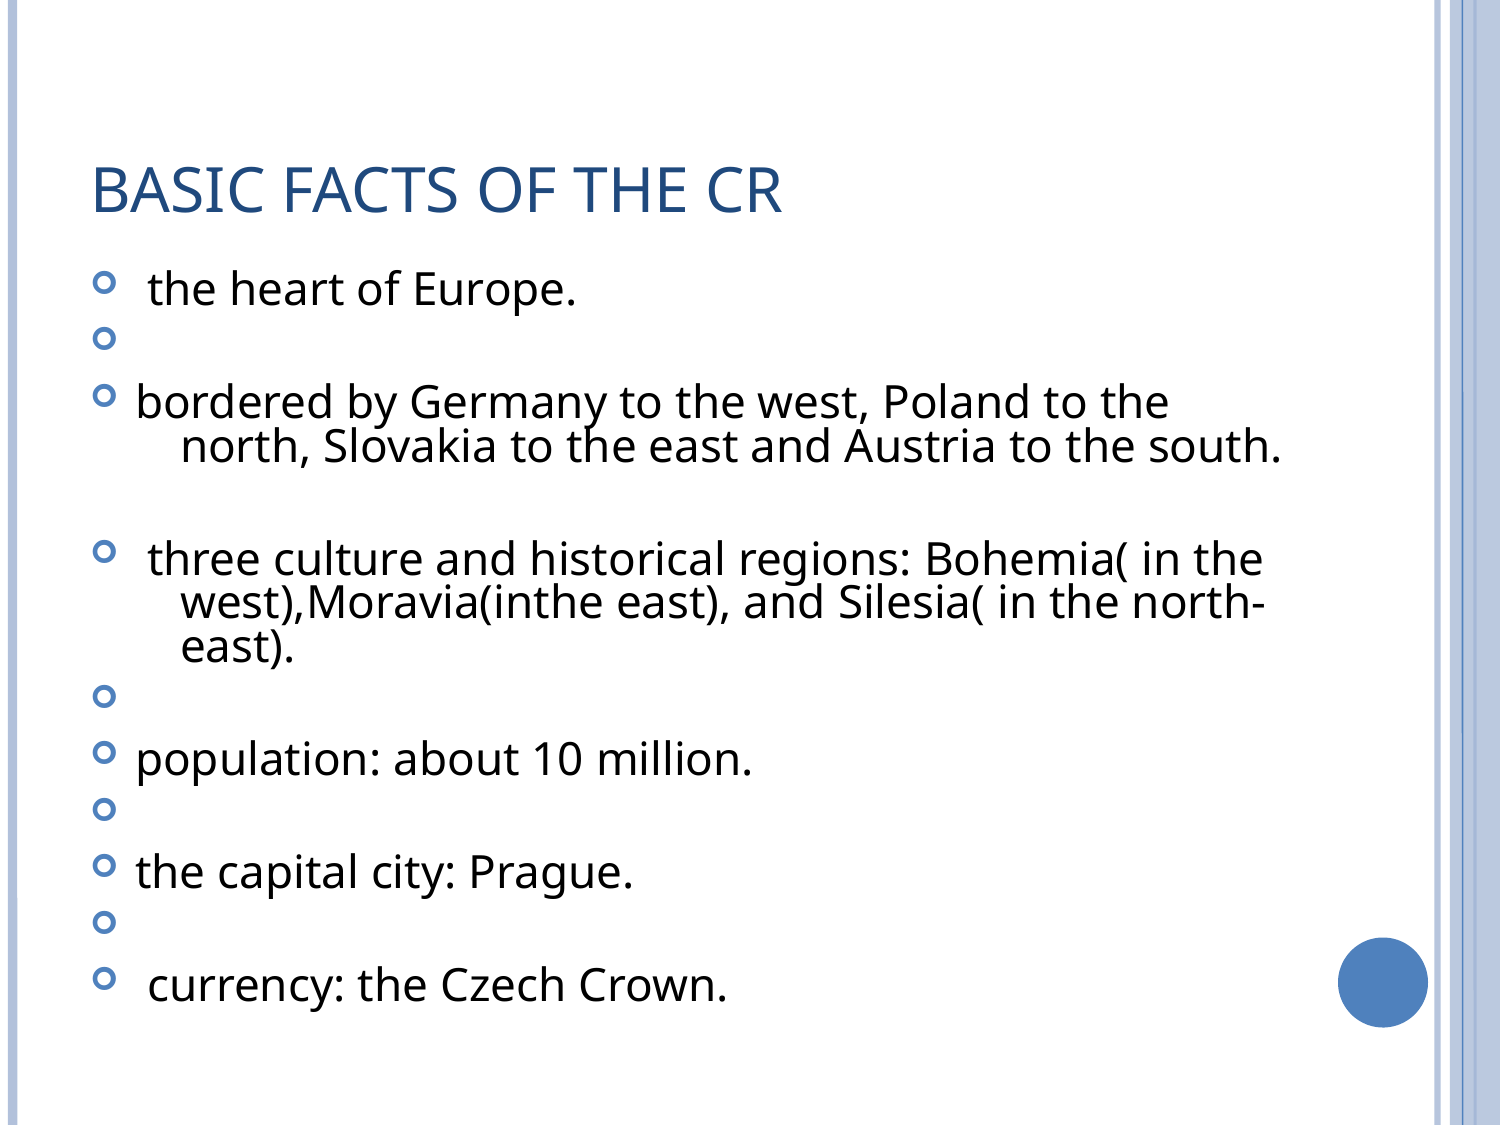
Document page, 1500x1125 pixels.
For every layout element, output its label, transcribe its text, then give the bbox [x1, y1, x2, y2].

title Basic Facts of the CR [75, 45, 1300, 233]
list the heart of Europe. bordered by Germany to the west, Poland to the north, Slovakia to the east and Austria to the south. three culture and historical regions: Bohemia( in the west),Moravia(inthe east), and Silesia( in the north- east). population: about 10 million. the capital city: Prague. currency: the Czech Crown. [75, 262, 1300, 1062]
